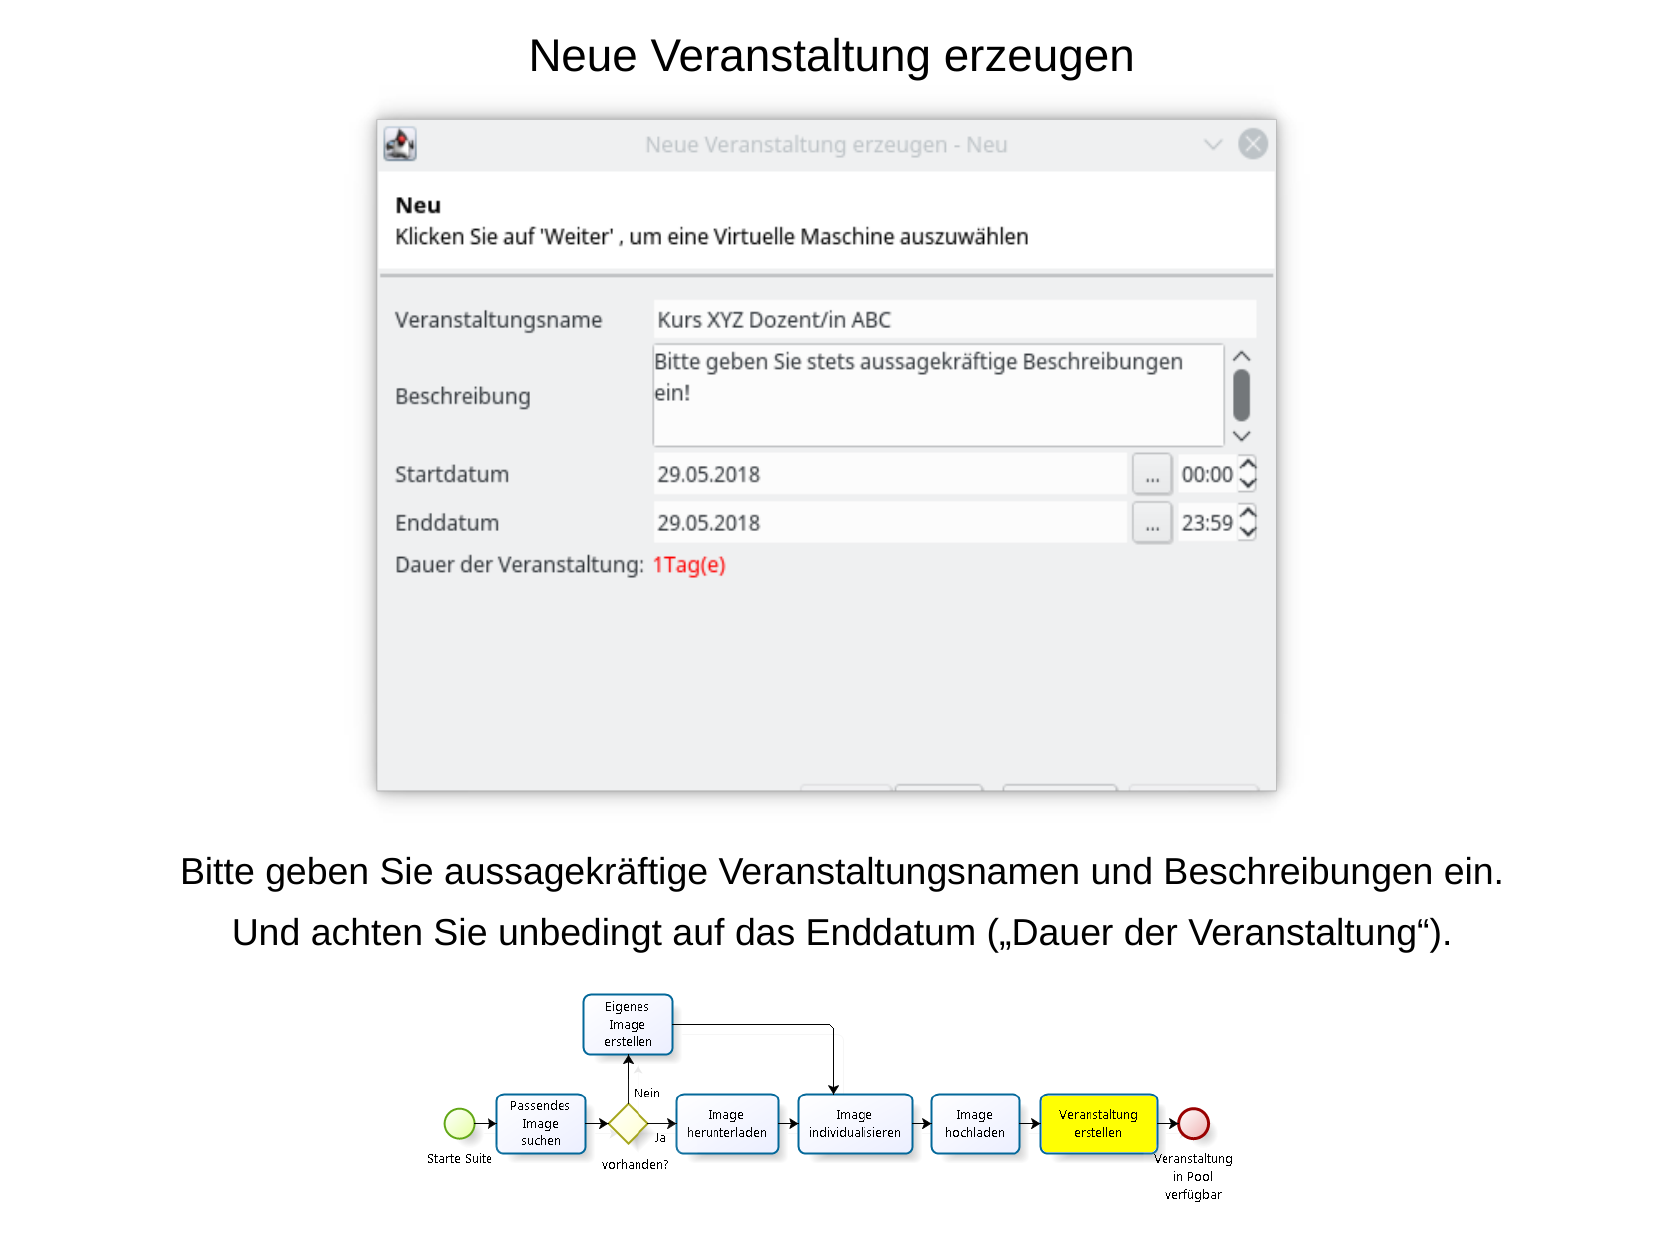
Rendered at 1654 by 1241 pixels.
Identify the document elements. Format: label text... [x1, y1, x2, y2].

title Neue Veranstaltung erzeugen [87, 3, 1577, 108]
picture [344, 85, 1310, 826]
text_box Bitte geben Sie aussagekräftige Veranstaltungsnamen und Beschreibungen ein. Und achten Sie unbedingt auf das Enddatum („Dauer der Veranstaltung“). [159, 843, 1526, 960]
picture [413, 977, 1241, 1216]
